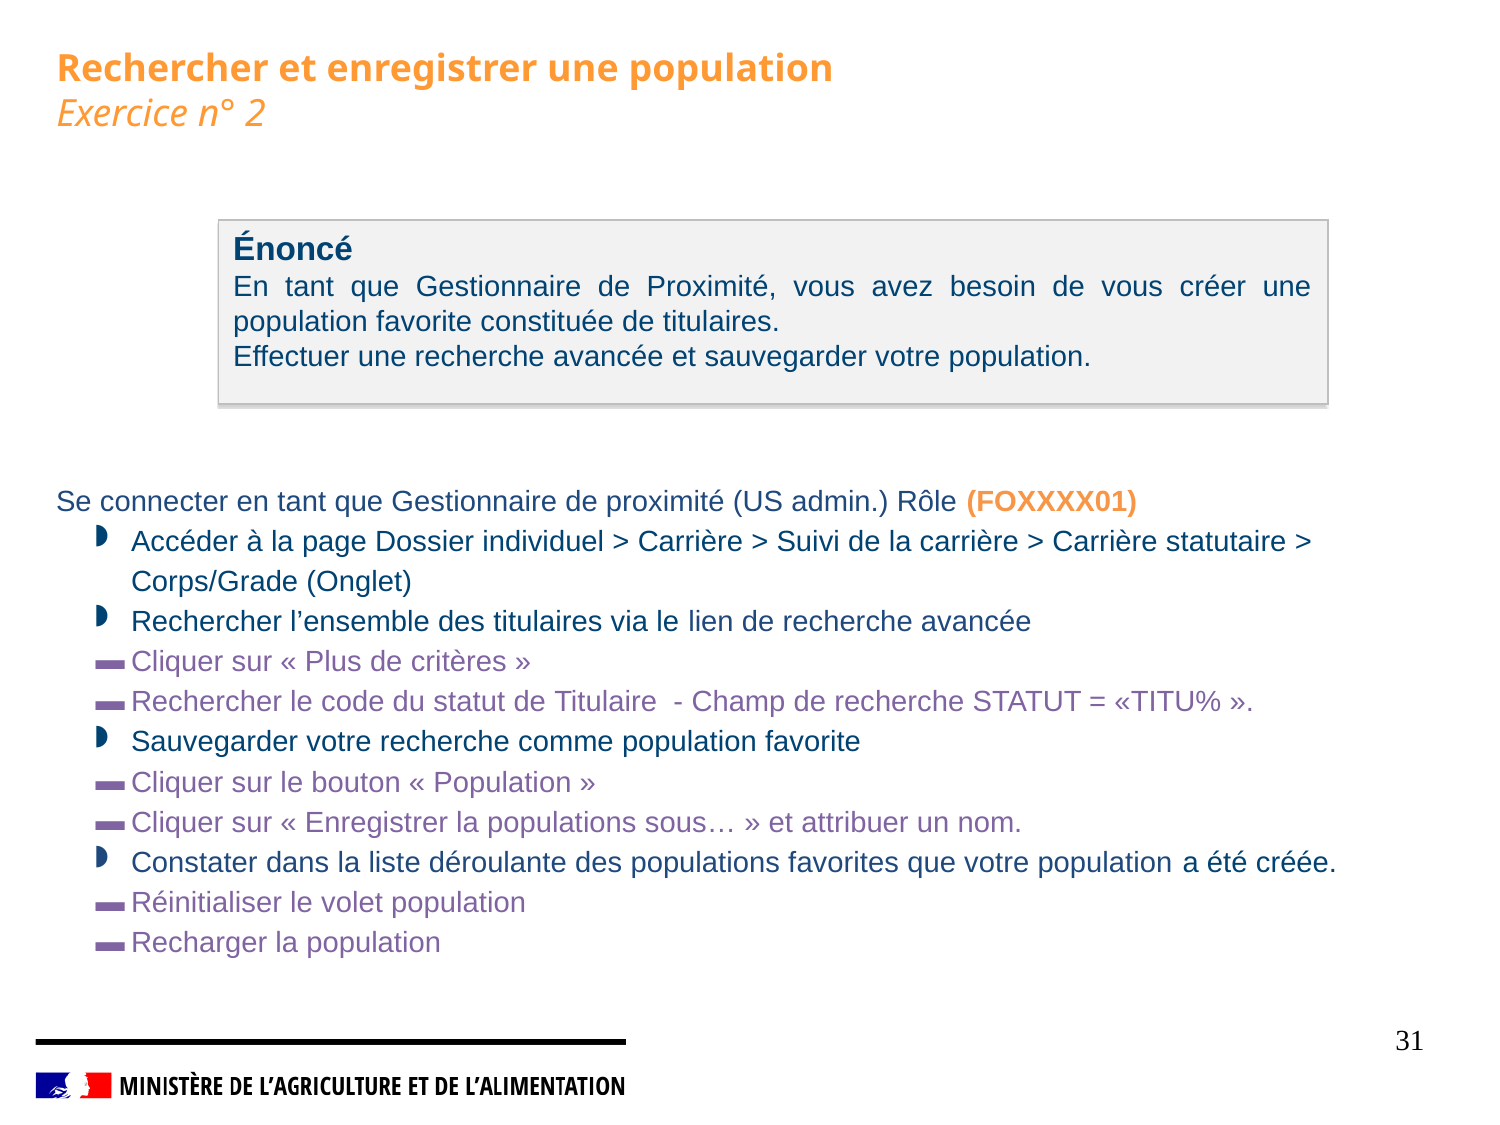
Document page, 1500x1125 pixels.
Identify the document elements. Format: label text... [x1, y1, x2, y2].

text_box Rechercher et enregistrer une population Exercice n° 2 [41, 36, 1458, 142]
text_box Énoncé En tant que Gestionnaire de Proximité, vous avez besoin de vous créer une population favorite constituée de titulaires. Effectuer une recherche avancée et sauvegarder votre population. [218, 220, 1328, 404]
text_box Se connecter en tant que Gestionnaire de proximité (US admin.) Rôle (FOXXXX01) Accéder à la page Dossier individuel > Carrière > Suivi de la carrière > Carrière statutaire > Corps/Grade (Onglet) Rechercher l’ensemble des titulaires via le lien de recherche avancée Cliquer sur « Plus de critères » Rechercher le code du statut de Titulaire - Champ de recherche STATUT = «TITU% ». Sauvegarder votre recherche comme population favorite Cliquer sur le bouton « Population » Cliquer sur « Enregistrer la populations sous… » et attribuer un nom. Constater dans la liste déroulante des populations favorites que votre population a été créée. Réinitialiser le volet population Recharger la population [41, 180, 1482, 992]
picture [35, 1039, 626, 1099]
